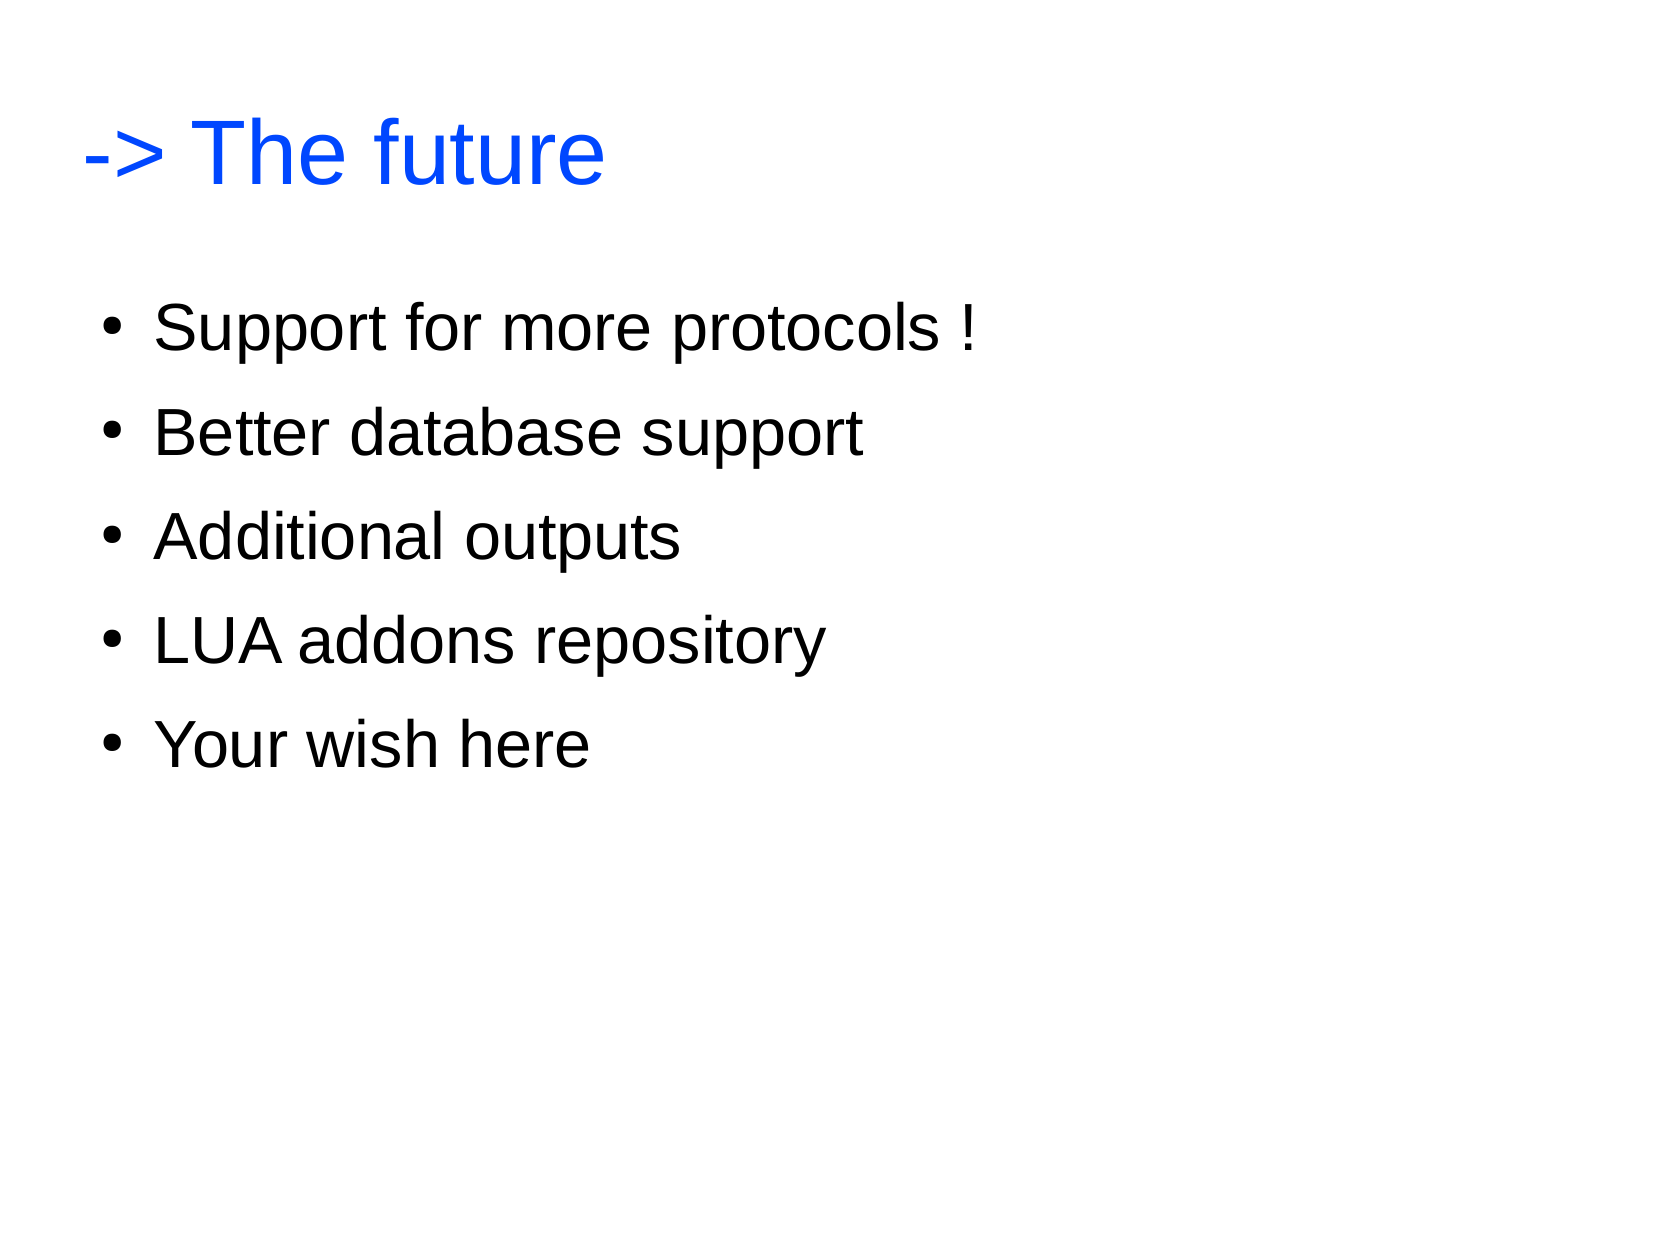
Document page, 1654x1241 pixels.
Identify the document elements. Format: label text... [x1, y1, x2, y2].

title -> The future [82, 49, 1571, 257]
list Support for more protocols ! Better database support Additional outputs LUA addons repository Your wish here [82, 290, 1571, 1109]
